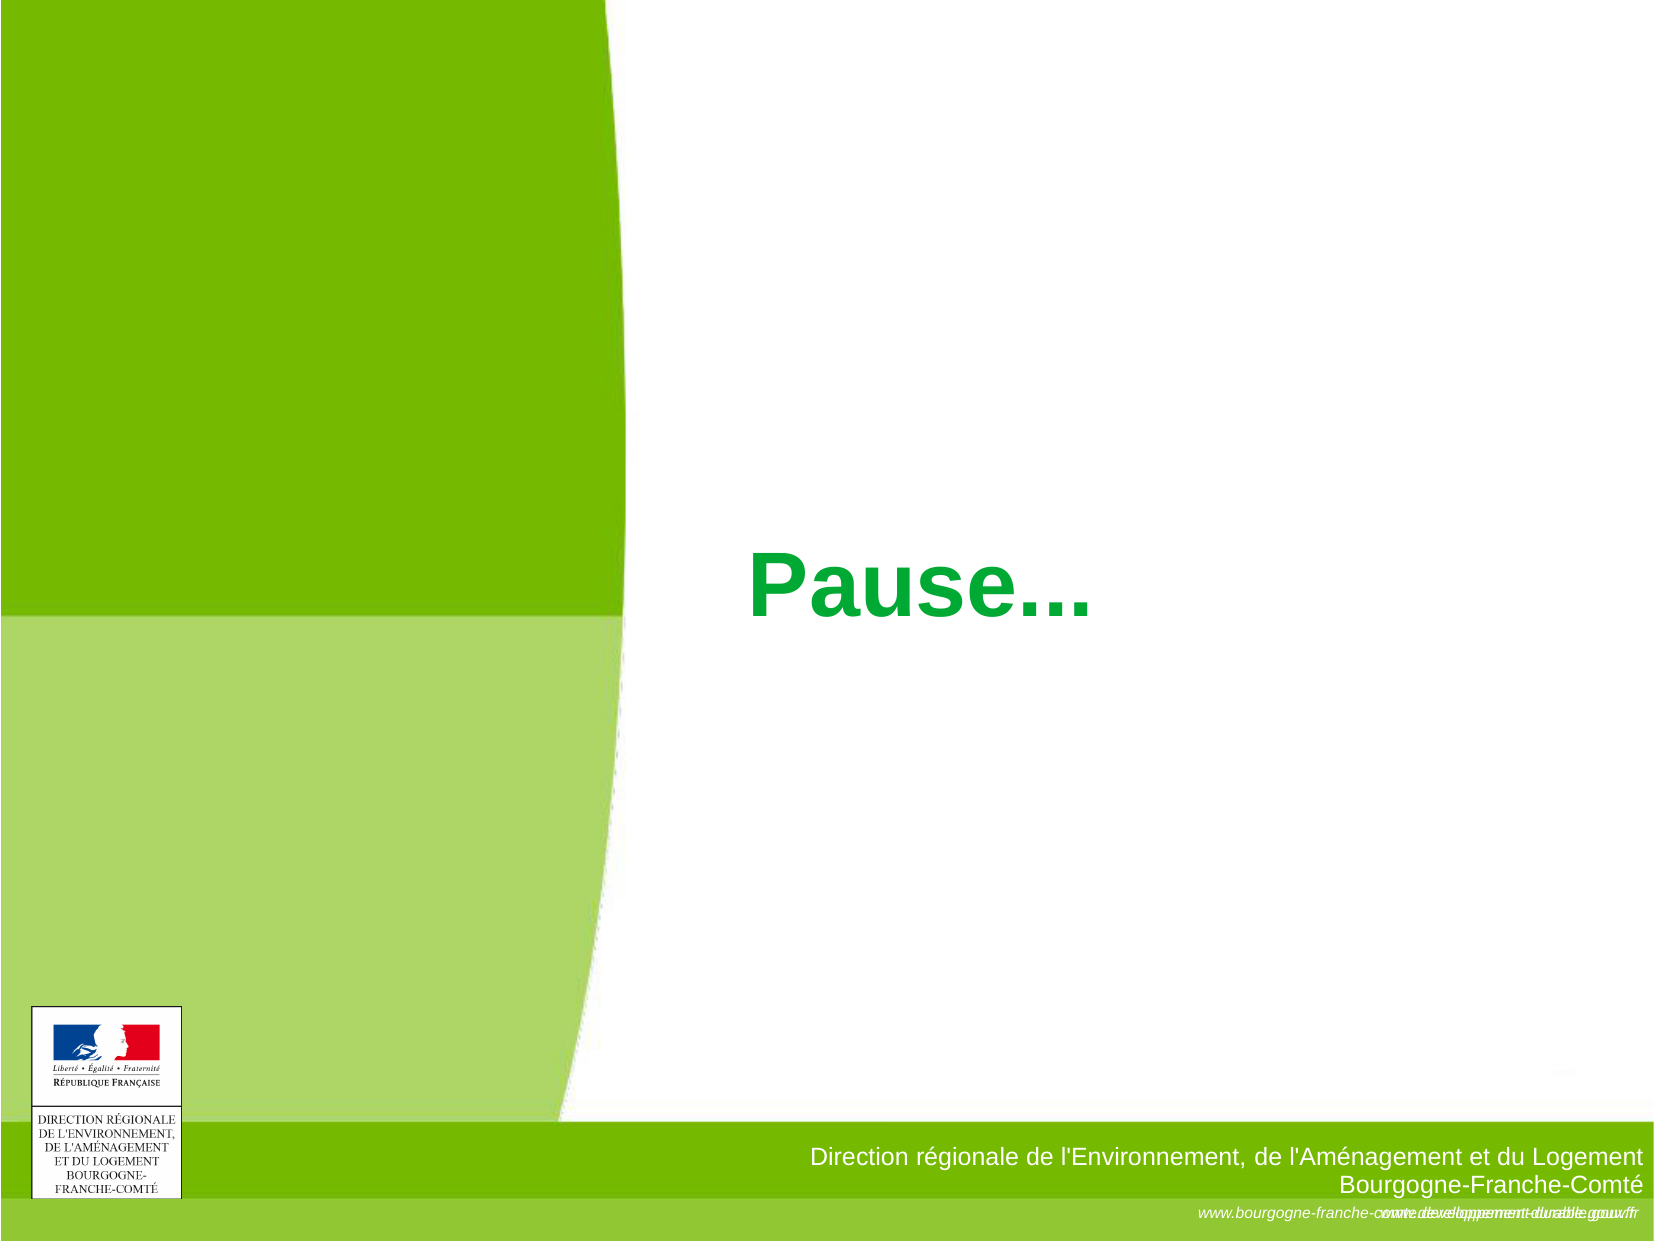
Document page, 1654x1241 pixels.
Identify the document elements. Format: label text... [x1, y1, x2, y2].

picture [1, 0, 1654, 1241]
text_box Pause... [733, 526, 1303, 729]
